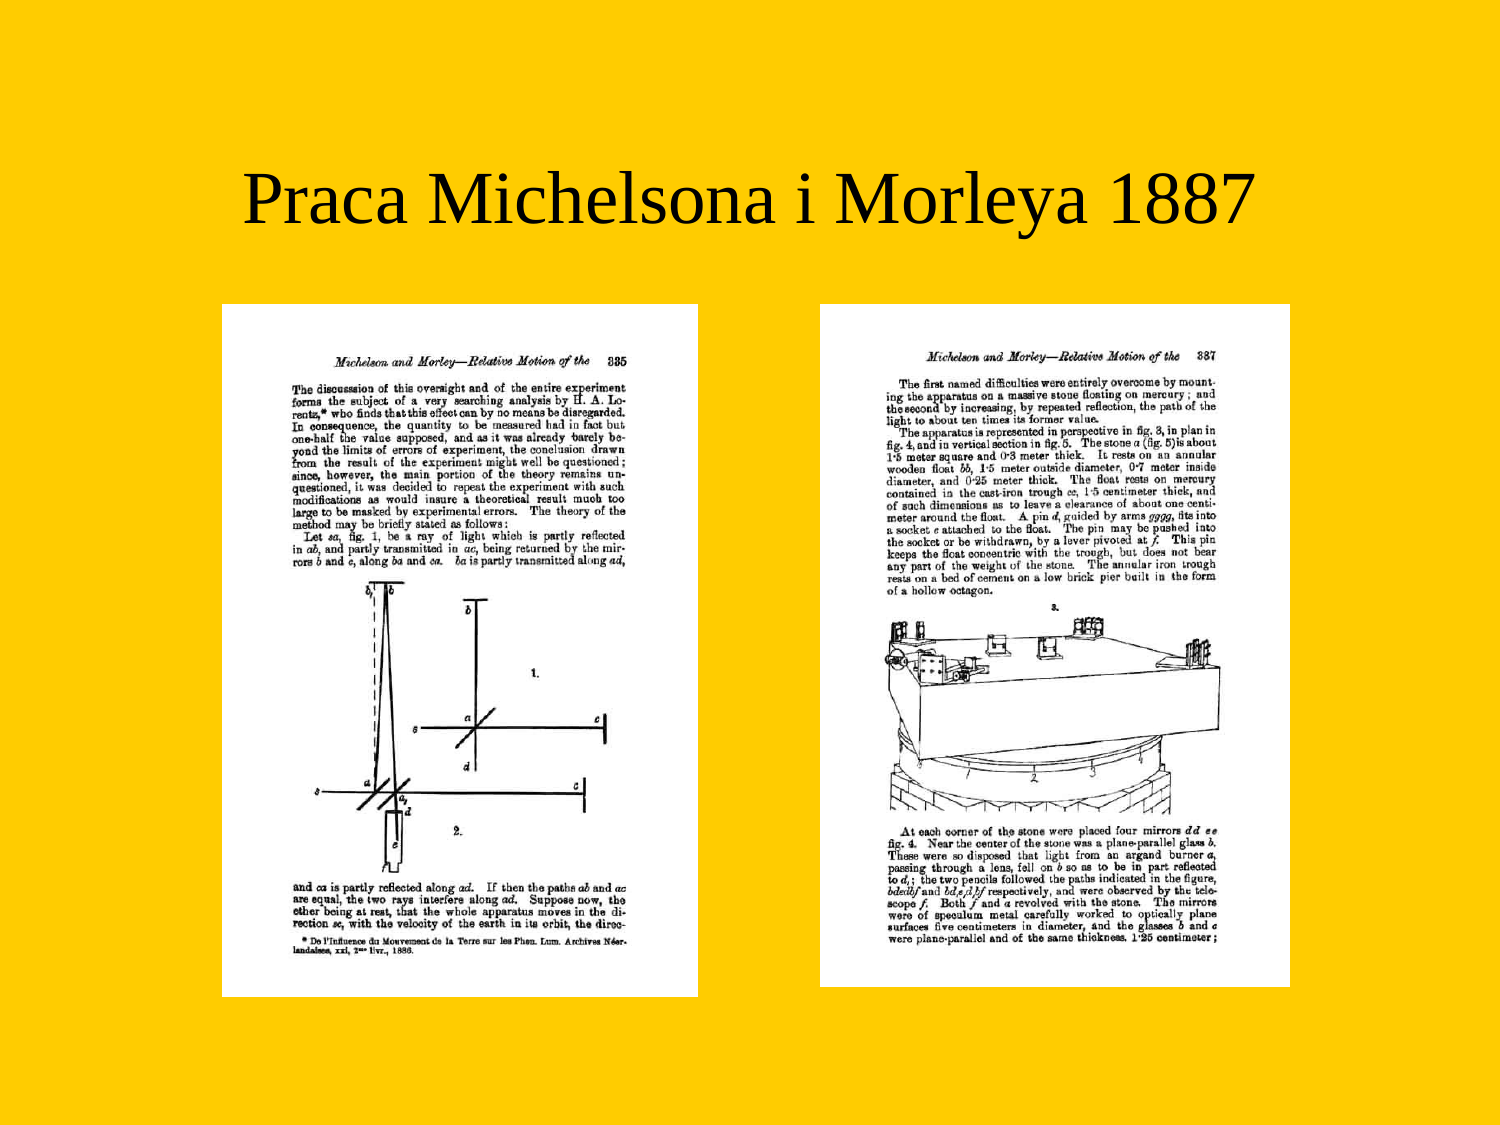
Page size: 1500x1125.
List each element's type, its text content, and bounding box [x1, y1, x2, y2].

picture [222, 304, 698, 997]
picture [820, 304, 1290, 987]
title Praca Michelsona i Morleya 1887 [112, 99, 1388, 288]
